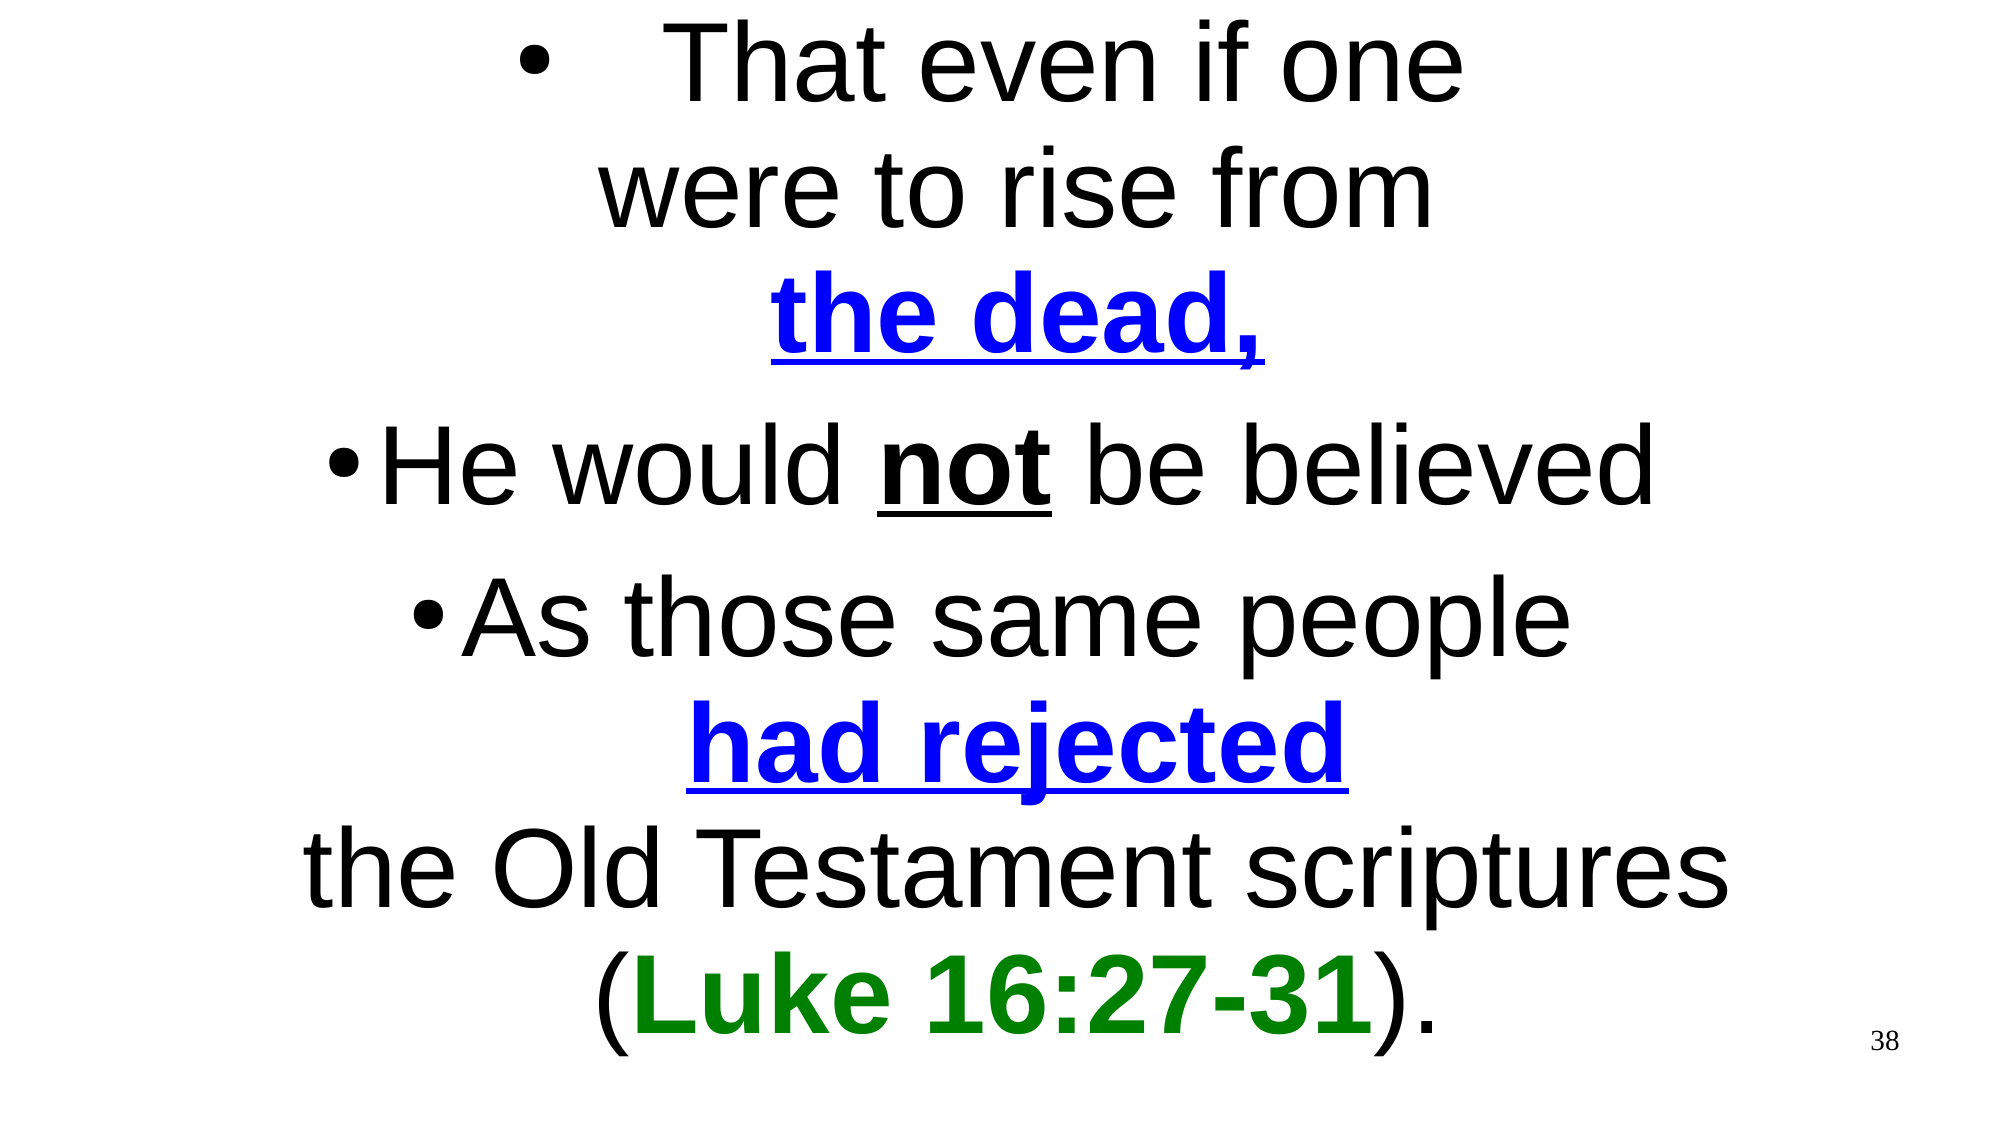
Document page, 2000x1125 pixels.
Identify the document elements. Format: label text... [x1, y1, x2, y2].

list That even if one were to rise from the dead, He would not be believed As those same people had rejected the Old Testament scriptures (Luke 16:27-31). [0, 0, 1996, 1123]
